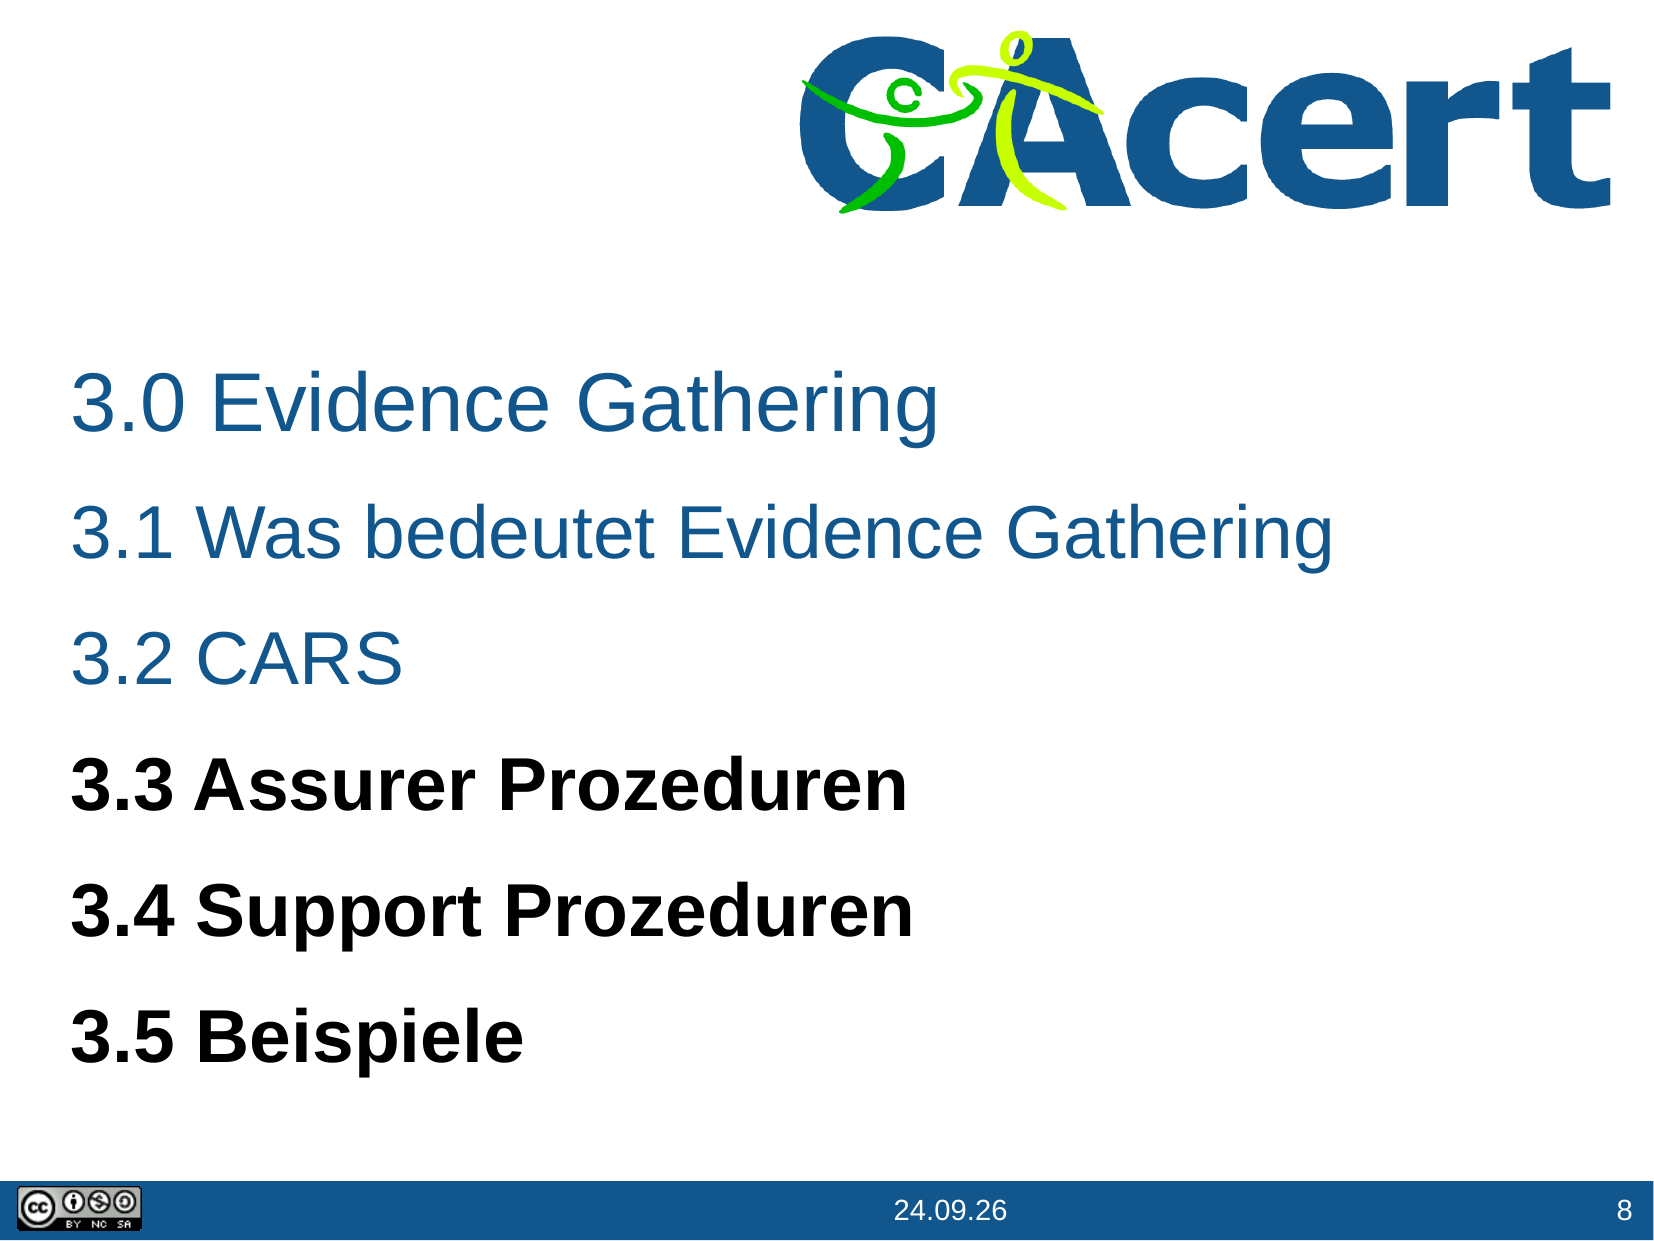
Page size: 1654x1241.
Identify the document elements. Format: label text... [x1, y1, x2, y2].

picture [797, 27, 1613, 215]
title 3.0 Evidence Gathering 3.1 Was bedeutet Evidence Gathering 3.2 CARS 3.3 Assurer Prozeduren 3.4 Support Prozeduren 3.5 Beispiele [70, 265, 1560, 1123]
picture [17, 1186, 142, 1231]
